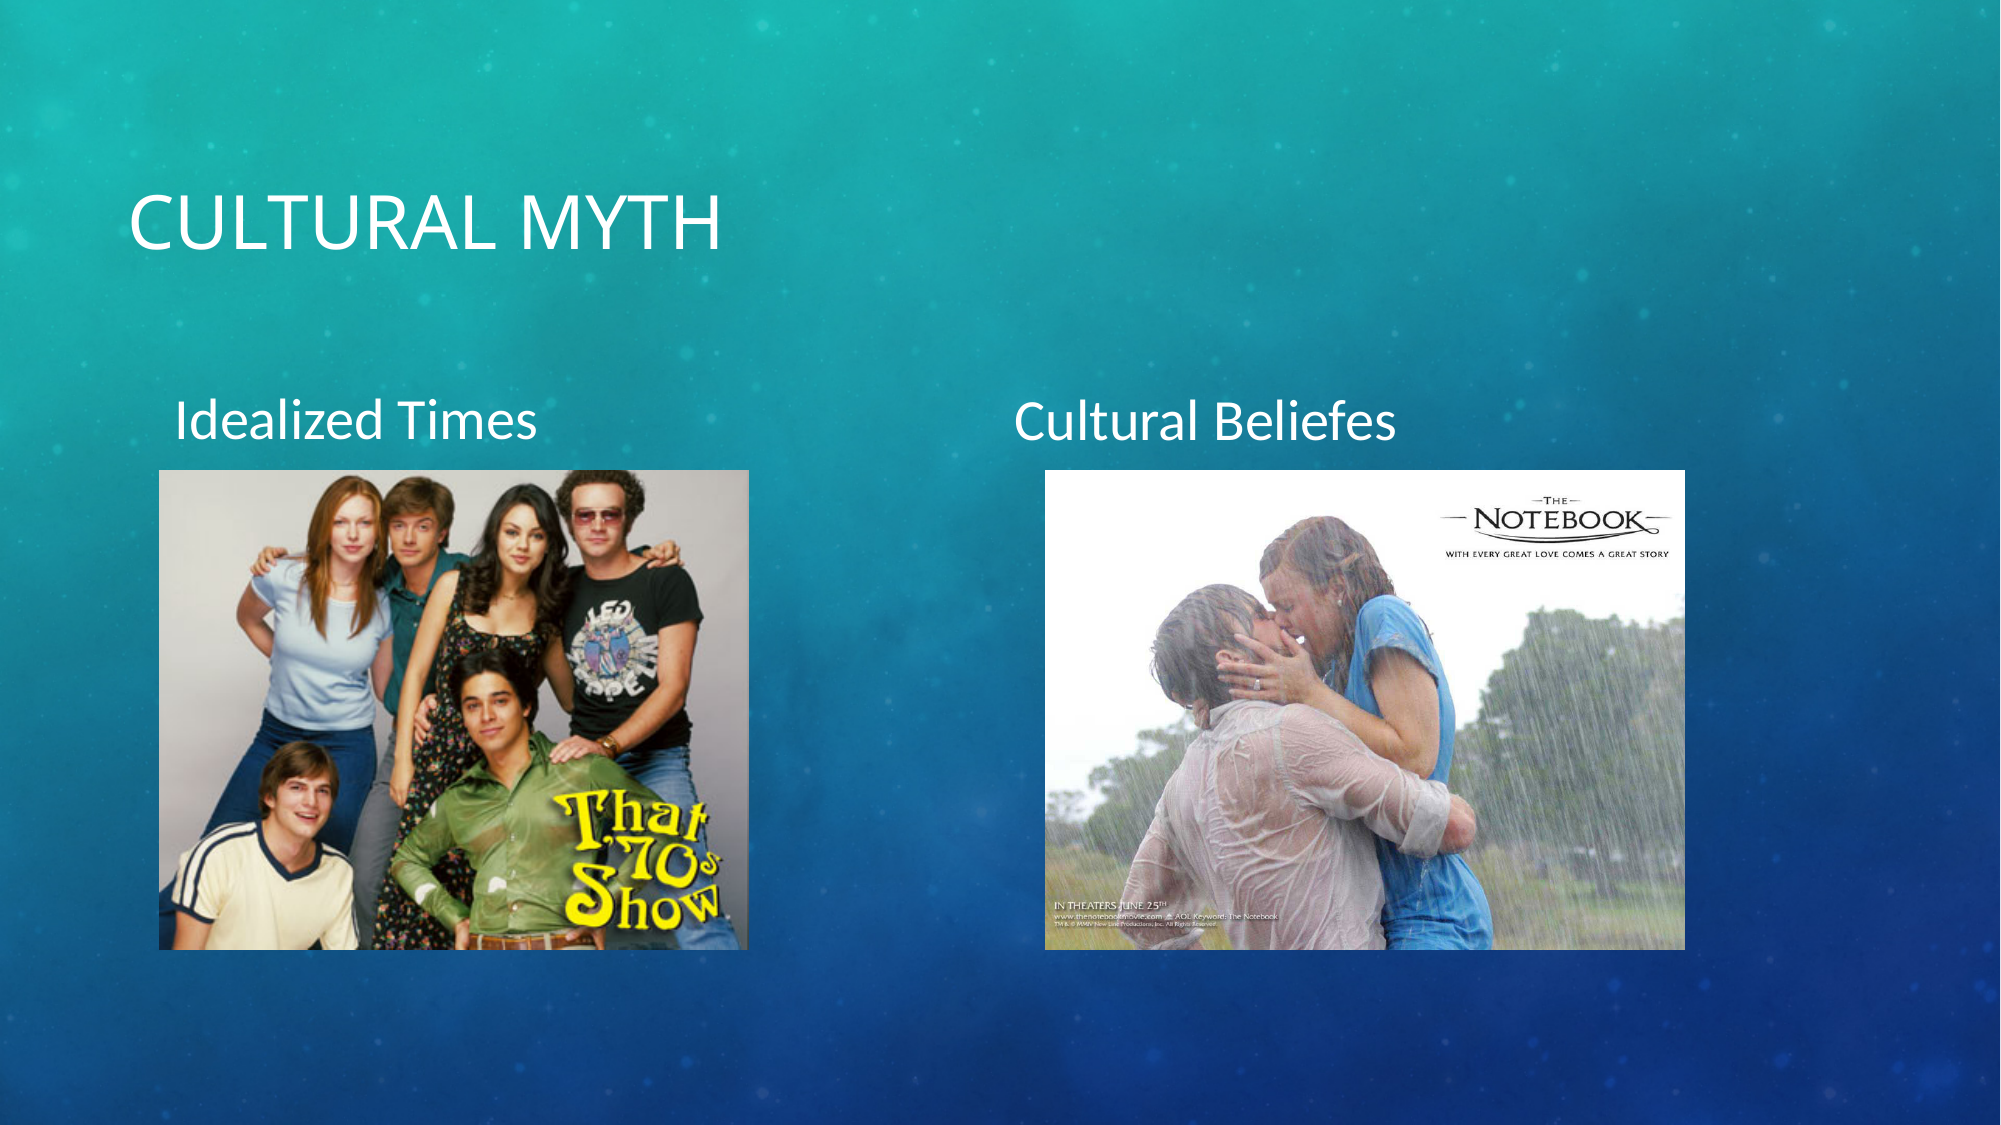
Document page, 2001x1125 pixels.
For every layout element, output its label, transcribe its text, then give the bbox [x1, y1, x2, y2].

list Idealized Times [159, 363, 933, 459]
list Cultural Beliefes [999, 365, 1775, 460]
picture [1045, 470, 1685, 951]
picture [159, 470, 749, 951]
title Cultural myth [112, 99, 1775, 339]
